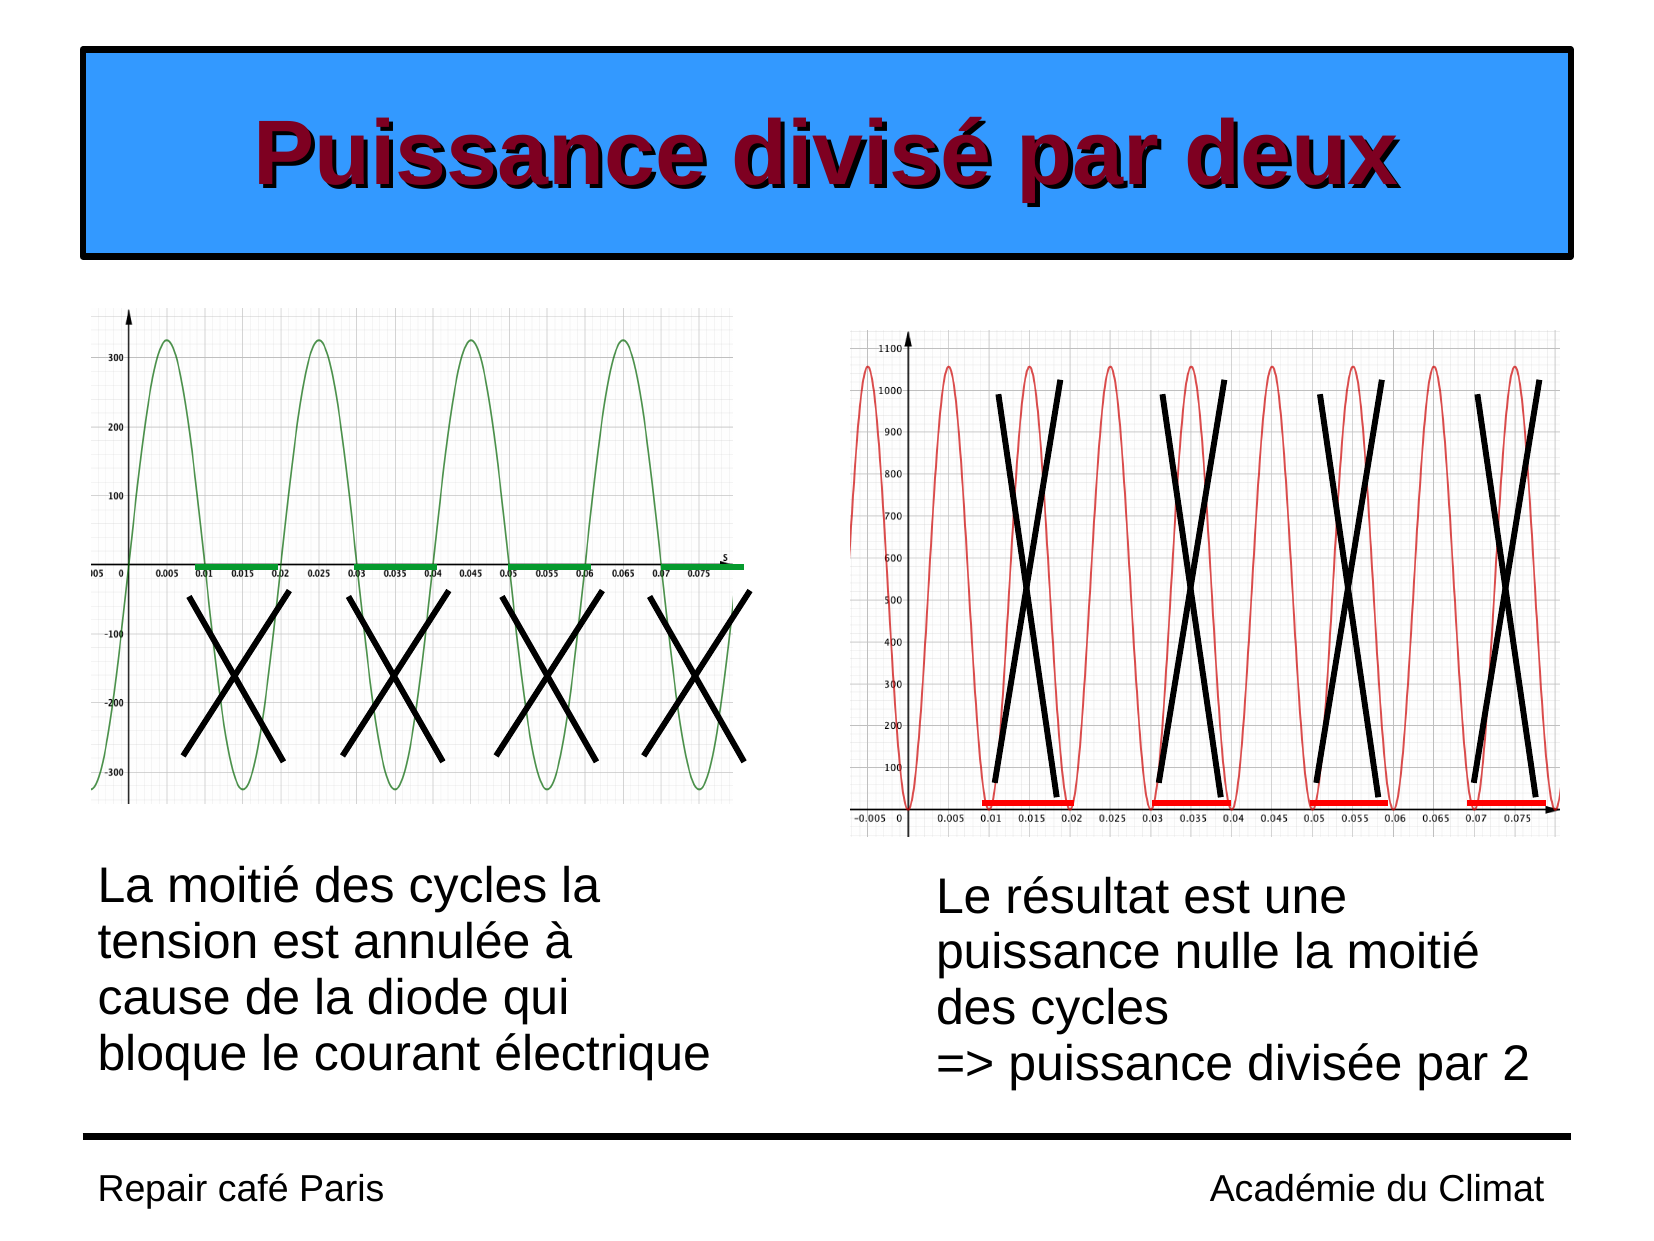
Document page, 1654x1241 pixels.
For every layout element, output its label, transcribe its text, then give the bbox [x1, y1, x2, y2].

text_box Le résultat est une puissance nulle la moitié des cycles => puissance divisée par 2 [921, 860, 1571, 1099]
title Puissance divisé par deux [82, 49, 1571, 257]
picture [91, 308, 733, 804]
text_box Repair café Paris Académie du Climat [82, 1160, 1571, 1217]
picture [850, 330, 1560, 837]
text_box La moitié des cycles la tension est annulée à cause de la diode qui bloque le courant électrique [82, 850, 733, 1089]
picture [700, 625, 733, 734]
